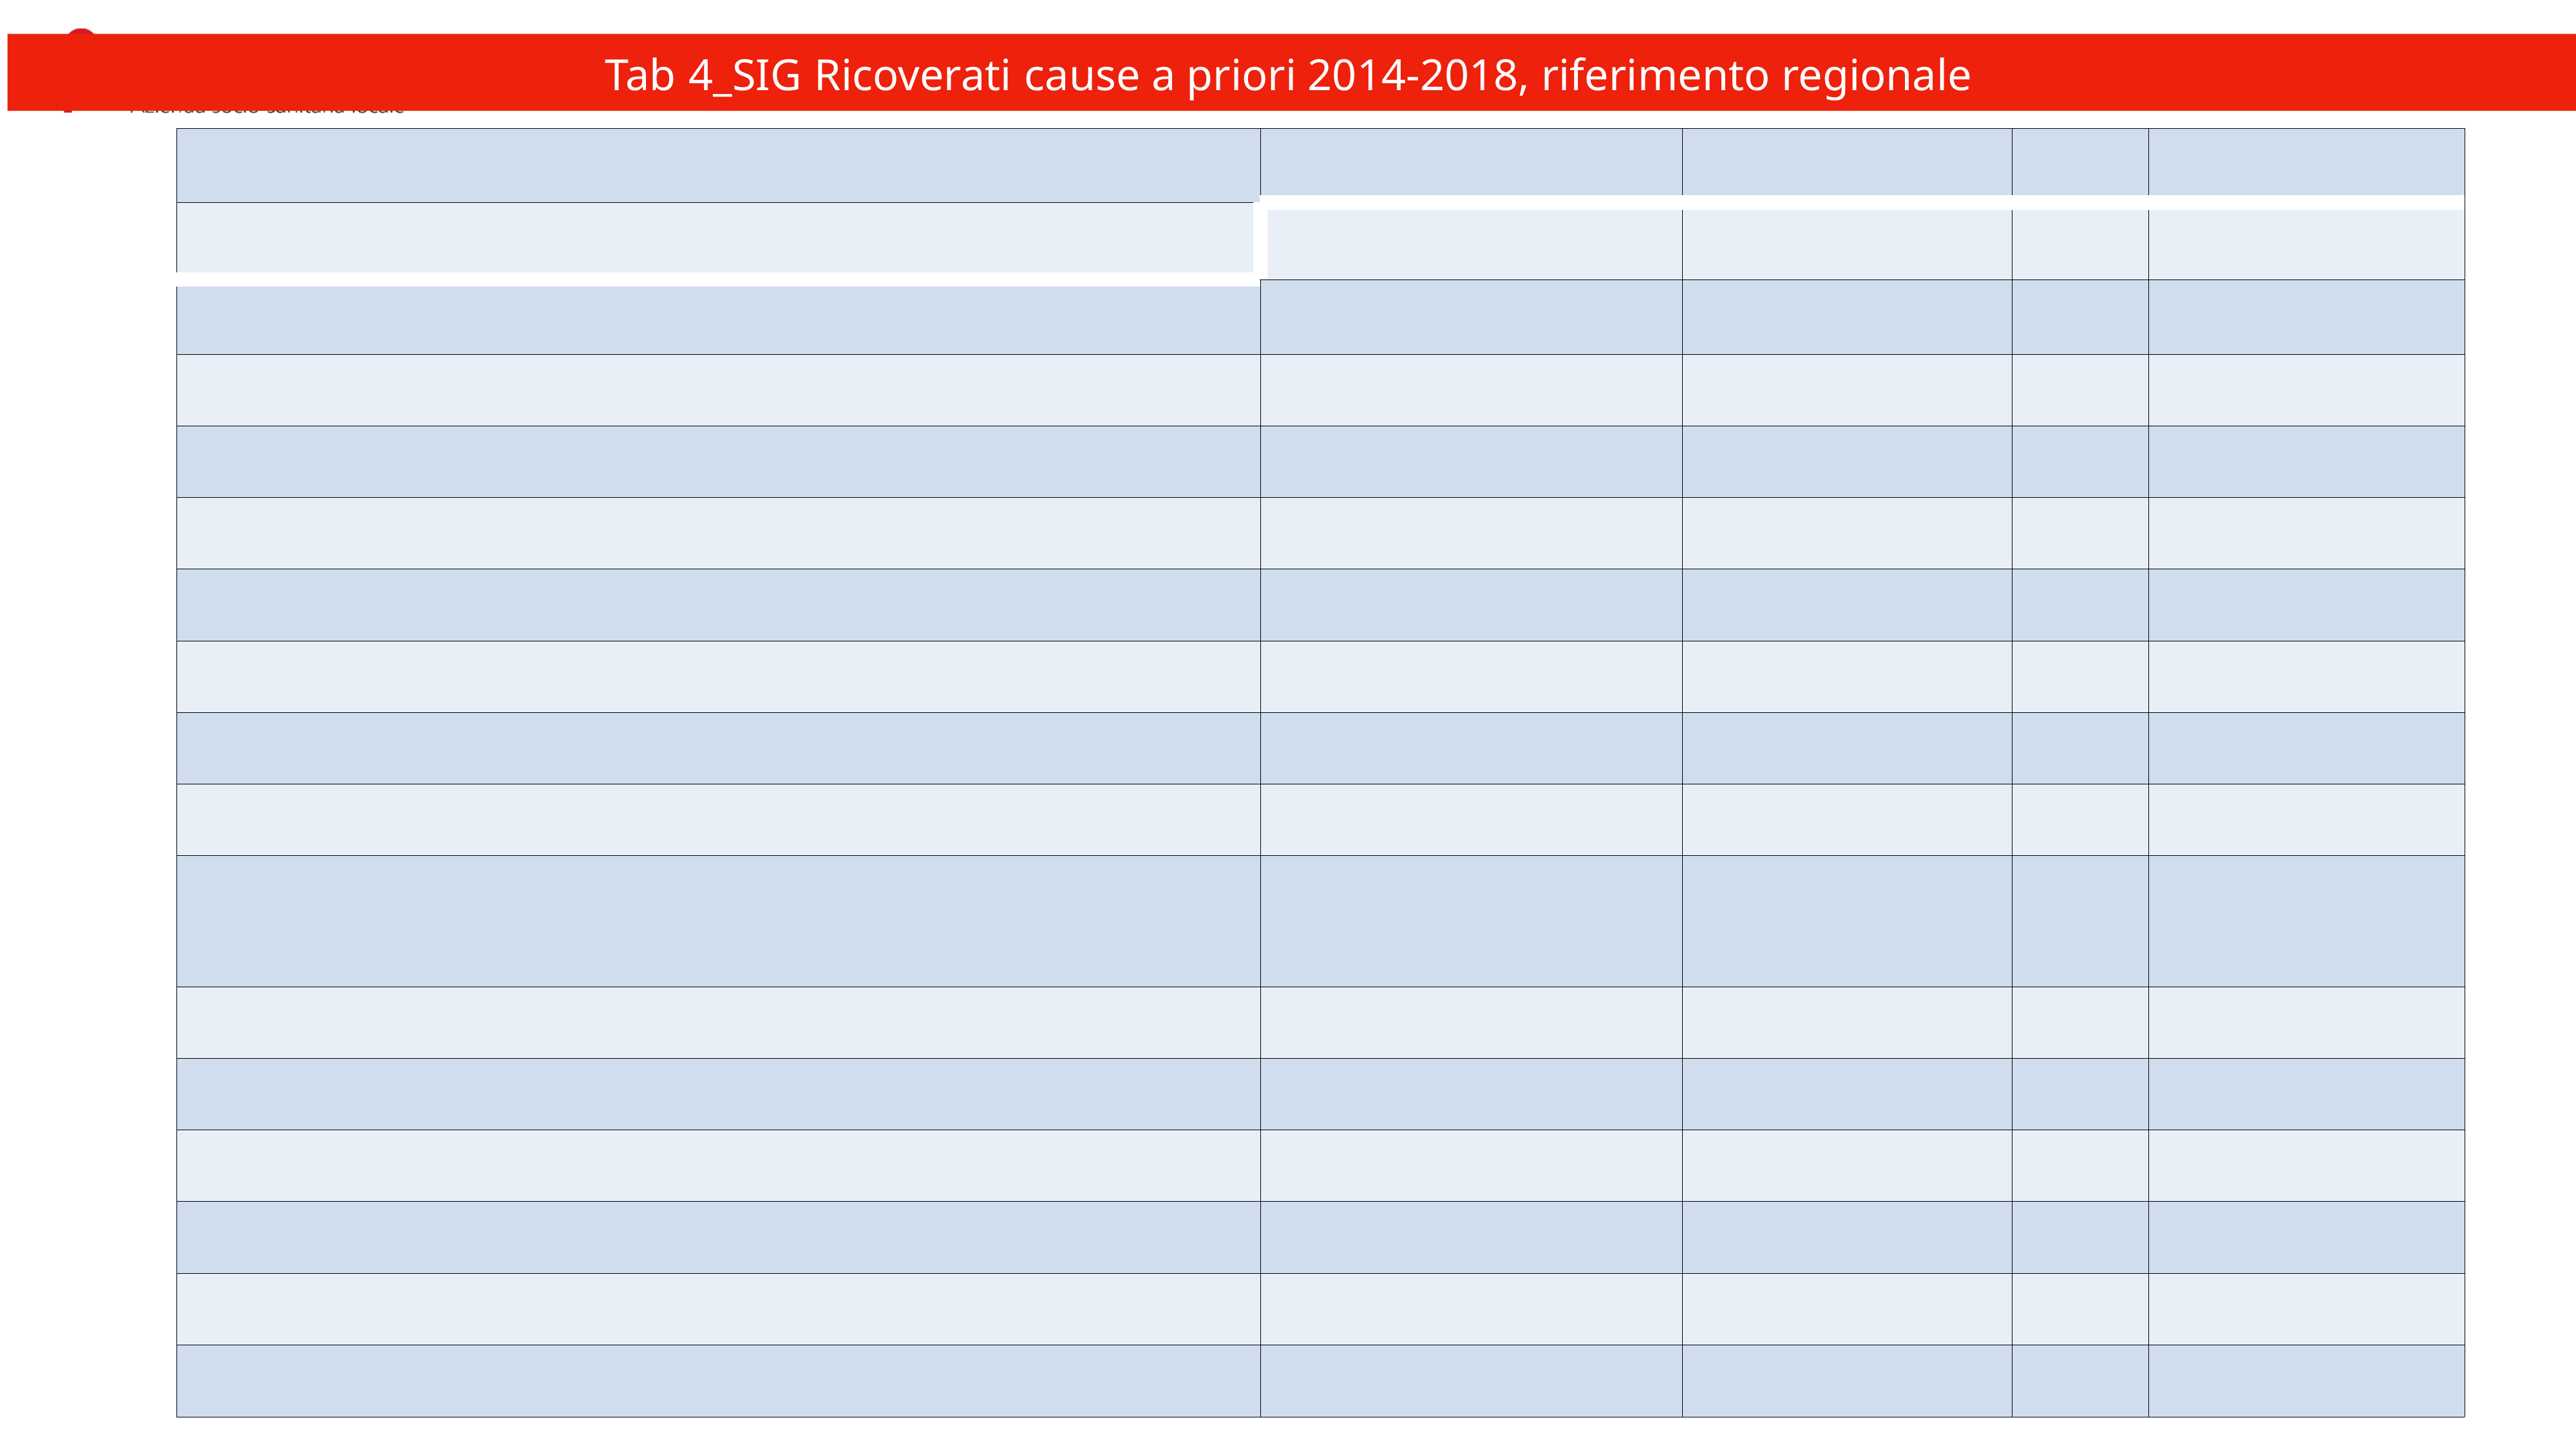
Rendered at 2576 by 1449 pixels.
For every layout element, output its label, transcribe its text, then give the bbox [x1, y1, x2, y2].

table_cell [1261, 498, 1682, 569]
table_header [2149, 129, 2465, 195]
table_cell [1683, 426, 2012, 497]
table_cell [2149, 355, 2465, 426]
table_cell [2012, 426, 2148, 497]
table_cell [1261, 1202, 1682, 1273]
table_cell [2012, 1059, 2148, 1130]
table_cell [177, 1274, 1260, 1345]
text_box dott. Massimo Melis [863, 1417, 1714, 1424]
table_header [1261, 129, 1682, 195]
table_cell [1683, 280, 2012, 354]
table_cell [1683, 641, 2012, 712]
table_cell [2012, 713, 2148, 784]
table_cell [2149, 1202, 2465, 1273]
table_cell [1261, 1274, 1682, 1345]
table_cell [177, 1345, 1260, 1417]
table_cell [177, 713, 1260, 784]
table_cell [1261, 1130, 1682, 1201]
table_cell [2149, 784, 2465, 855]
table_cell [1683, 856, 2012, 987]
table_cell [177, 1202, 1260, 1273]
table_cell [1683, 713, 2012, 784]
table_cell [2149, 498, 2465, 569]
table_cell [177, 856, 1260, 987]
table_cell [177, 287, 1260, 354]
table_cell [2012, 498, 2148, 569]
table_cell [1261, 569, 1682, 641]
table_cell [2012, 355, 2148, 426]
table_cell [177, 498, 1260, 569]
table_cell [177, 426, 1260, 497]
table_cell [1261, 355, 1682, 426]
table_cell [1261, 641, 1682, 712]
table_cell [2012, 1130, 2148, 1201]
table_cell [2149, 210, 2465, 279]
table_cell [1261, 713, 1682, 784]
table_cell [1261, 856, 1682, 987]
table_cell [1683, 210, 2012, 279]
table_cell [2149, 1130, 2465, 1201]
table_cell [1261, 280, 1682, 354]
table_cell [2012, 1274, 2148, 1345]
table_cell [2012, 856, 2148, 987]
table_cell [2012, 210, 2148, 279]
table_header [2012, 129, 2148, 195]
table_cell [177, 784, 1260, 855]
table_cell [1261, 987, 1682, 1058]
table_cell [1683, 569, 2012, 641]
table_cell [1683, 1274, 2012, 1345]
table_cell [177, 203, 1253, 272]
picture [29, 25, 406, 33]
table_cell [1683, 784, 2012, 855]
table_cell [2149, 426, 2465, 497]
table_cell [1261, 784, 1682, 855]
table_cell [2149, 1345, 2465, 1417]
table_cell [2012, 784, 2148, 855]
table_cell [1683, 1345, 2012, 1417]
table_cell [177, 569, 1260, 641]
table_cell [1261, 1059, 1682, 1130]
table_cell [177, 1130, 1260, 1201]
table_cell [2012, 641, 2148, 712]
table_cell [2012, 987, 2148, 1058]
table_cell [2012, 1345, 2148, 1417]
table_cell [2012, 280, 2148, 354]
table_cell [1683, 1130, 2012, 1201]
table_cell [1683, 987, 2012, 1058]
table_cell [2149, 856, 2465, 987]
table_cell [2149, 569, 2465, 641]
text_box Tab 4_SIG Ricoverati cause a priori 2014-2018, riferimento regionale [7, 33, 2576, 111]
table_cell [2149, 641, 2465, 712]
table_cell [2149, 1274, 2465, 1345]
table_cell [177, 641, 1260, 712]
table_cell [177, 355, 1260, 426]
table_cell [1683, 355, 2012, 426]
table_cell [2149, 280, 2465, 354]
table_cell [1683, 498, 2012, 569]
table_cell [1683, 1059, 2012, 1130]
table_cell [1261, 426, 1682, 497]
table_cell [2012, 1202, 2148, 1273]
table_cell [1267, 210, 1682, 279]
table_cell [2149, 987, 2465, 1058]
table_cell [1261, 1345, 1682, 1417]
table_header [177, 129, 1260, 202]
table_cell [2149, 1059, 2465, 1130]
table_cell [177, 1059, 1260, 1130]
picture [29, 111, 406, 120]
table_cell [2012, 569, 2148, 641]
table_cell [2149, 713, 2465, 784]
table_header [1683, 129, 2012, 195]
table_cell [1683, 1202, 2012, 1273]
table_cell [177, 987, 1260, 1058]
